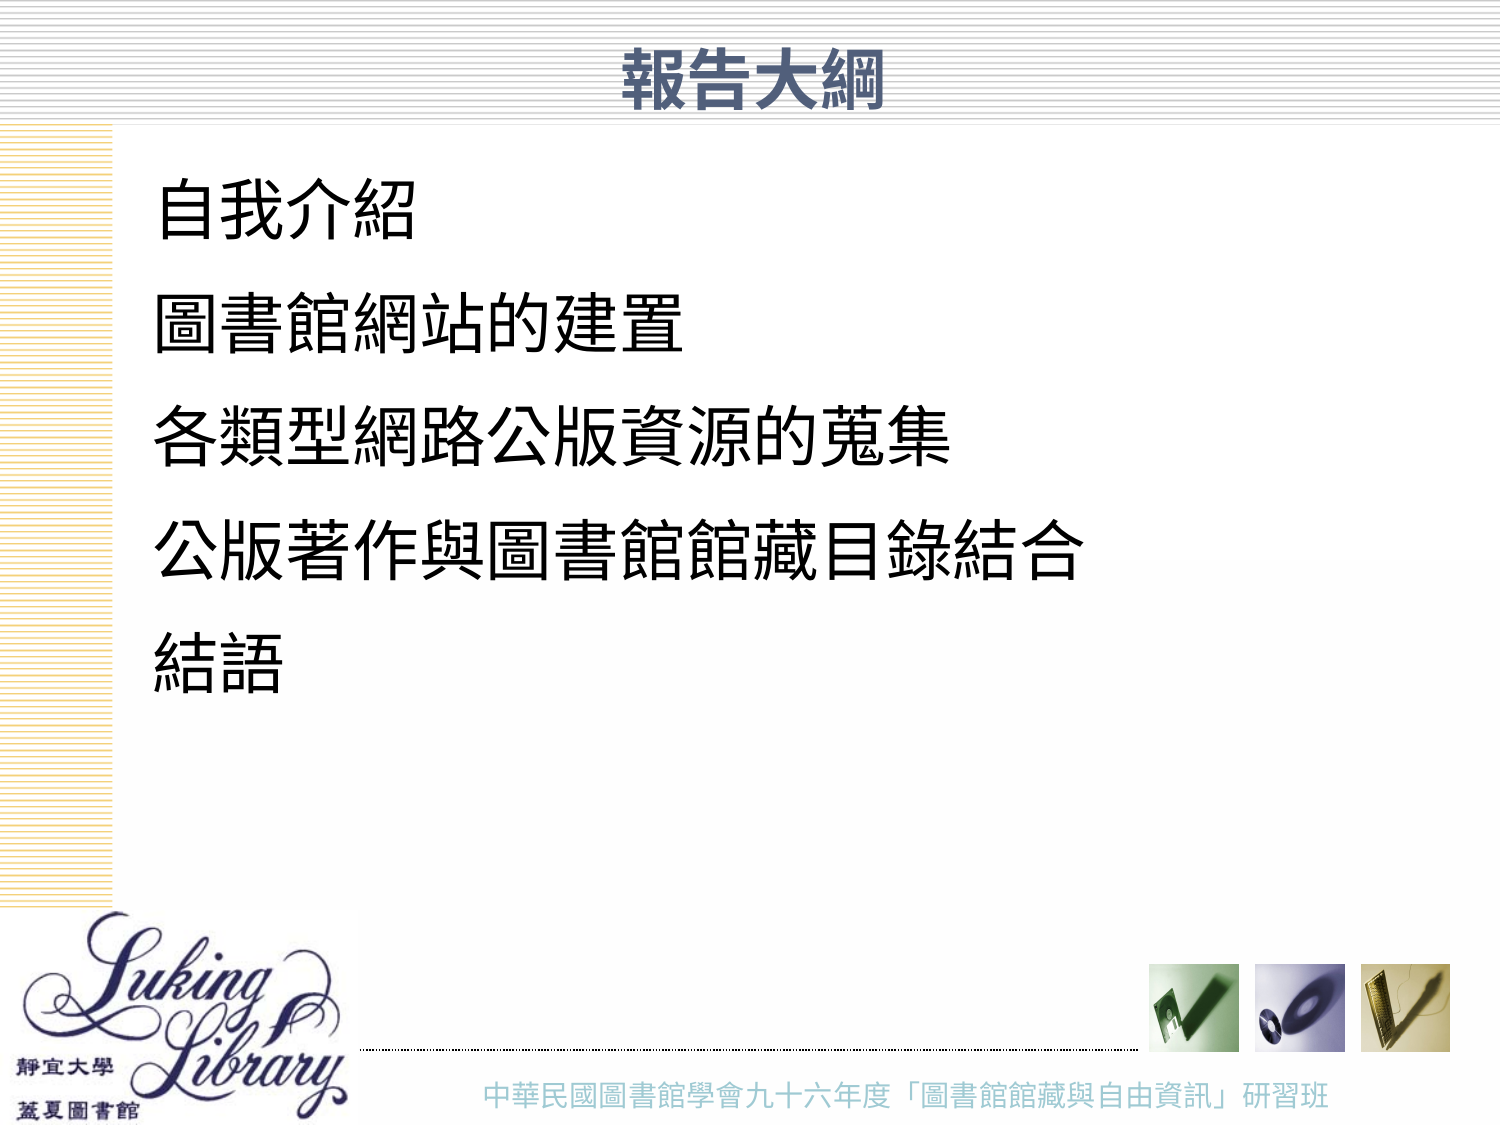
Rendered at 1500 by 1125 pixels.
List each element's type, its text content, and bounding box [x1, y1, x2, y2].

picture [1149, 1013, 1239, 1052]
picture [1361, 964, 1450, 1052]
picture [1255, 1013, 1345, 1052]
title 報告大綱 [74, 27, 1433, 123]
list 自我介紹 圖書館網站的建置 各類型網路公版資源的蒐集 公版著作與圖書館館藏目錄結合 結語 [137, 149, 1413, 1013]
picture [0, 0, 1500, 1125]
